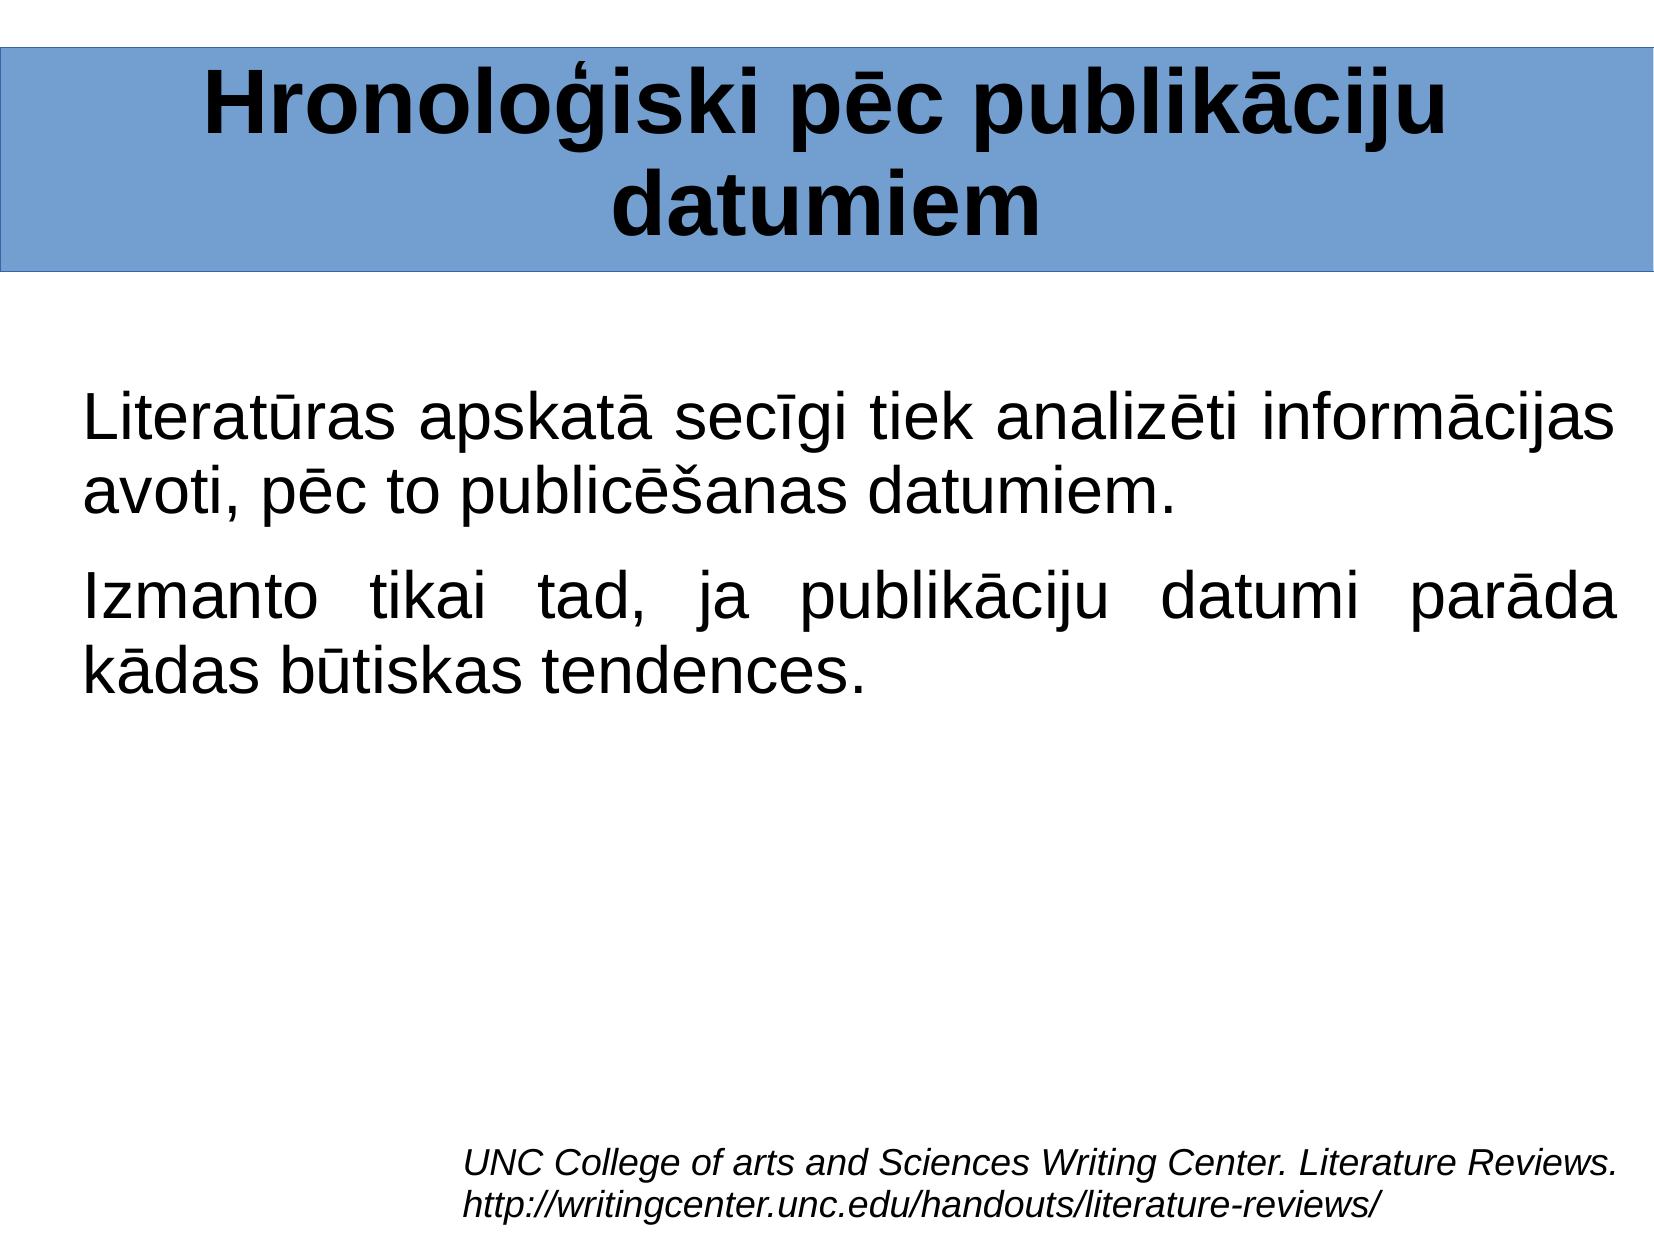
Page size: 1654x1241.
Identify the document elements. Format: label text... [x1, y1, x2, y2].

list Literatūras apskatā secīgi tiek analizēti informācijas avoti, pēc to publicēšanas datumiem. Izmanto tikai tad, ja publikāciju datumi parāda kādas būtiskas tendences. [82, 378, 1619, 1099]
text_box UNC College of arts and Sciences Writing Center. Literature Reviews. http://writingcenter.unc.edu/handouts/literature-reviews/ [447, 1133, 1646, 1233]
title Hronoloģiski pēc publikāciju datumiem [82, 49, 1571, 257]
text_box [0, 47, 1654, 272]
